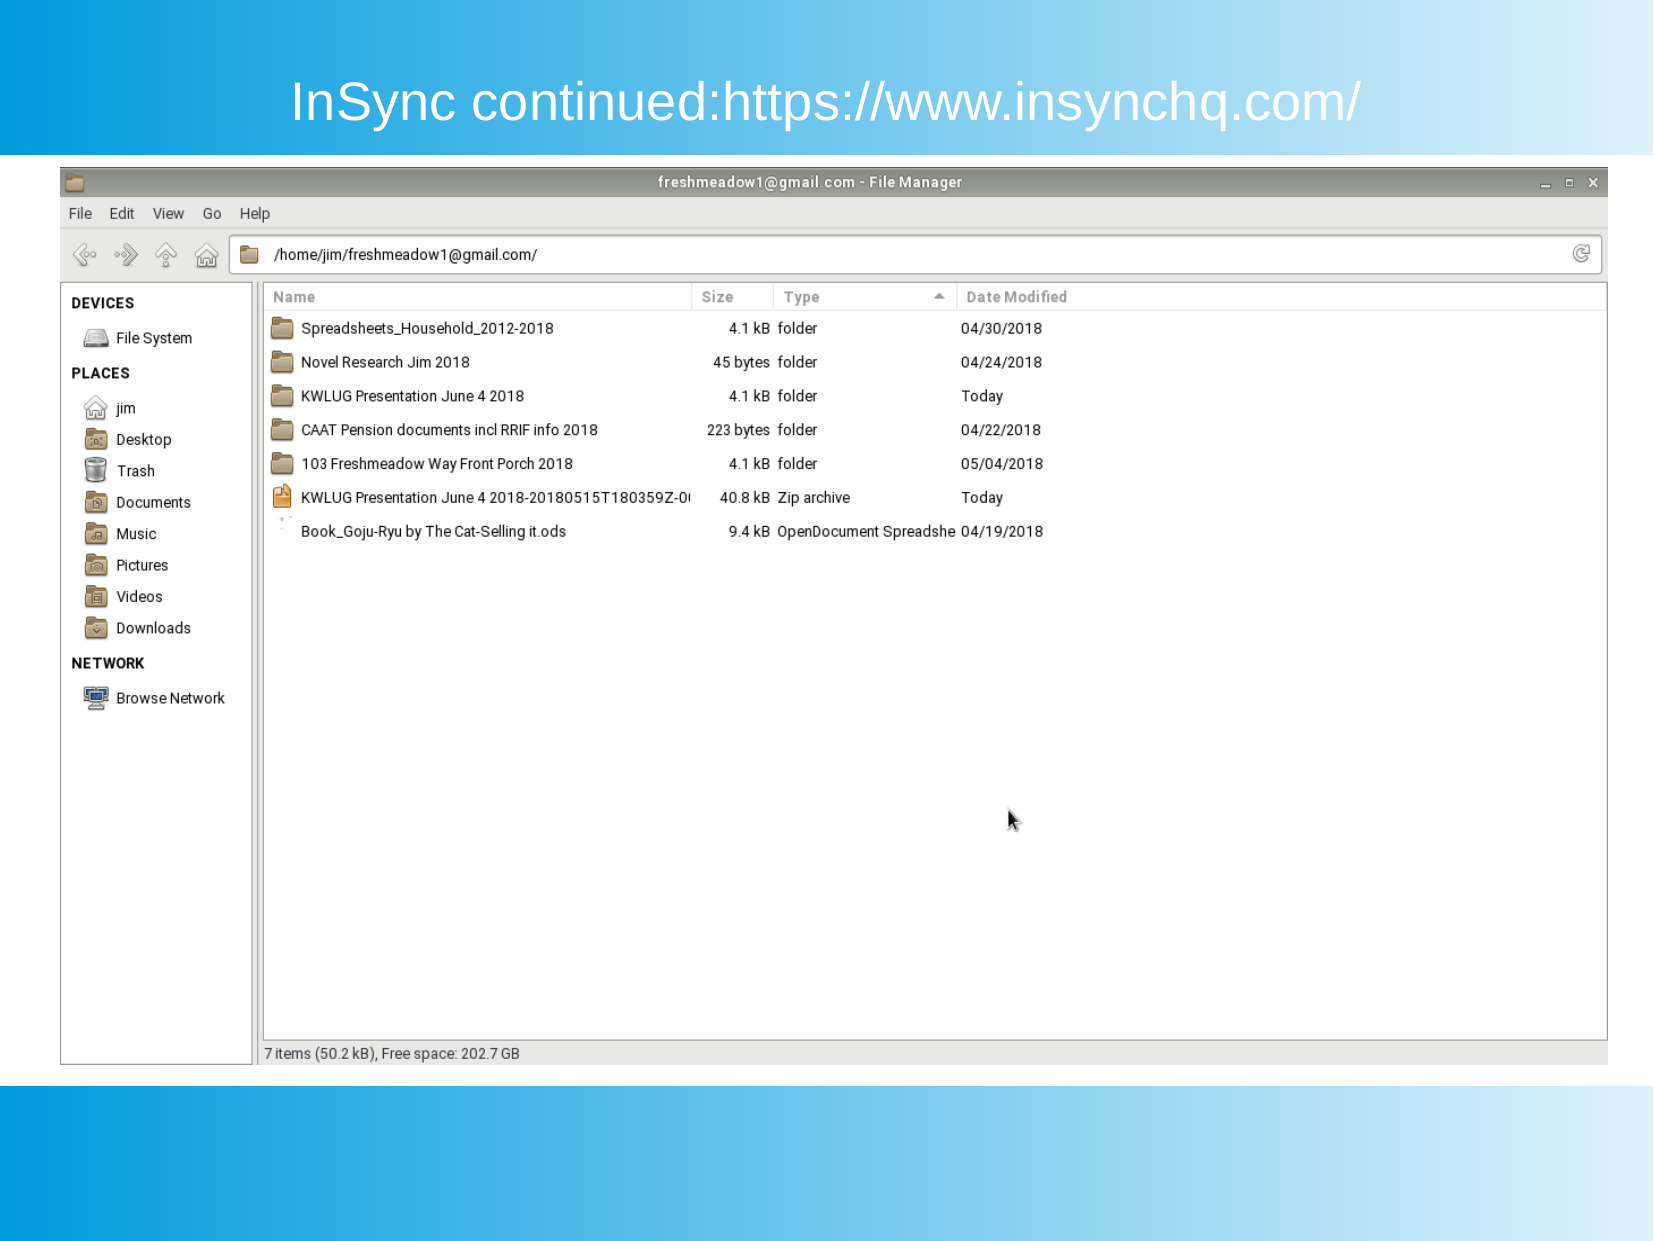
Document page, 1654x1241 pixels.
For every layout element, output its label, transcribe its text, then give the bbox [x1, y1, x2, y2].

title InSync continued:https://www.insynchq.com/ [82, 49, 1571, 155]
picture [60, 167, 1608, 1066]
